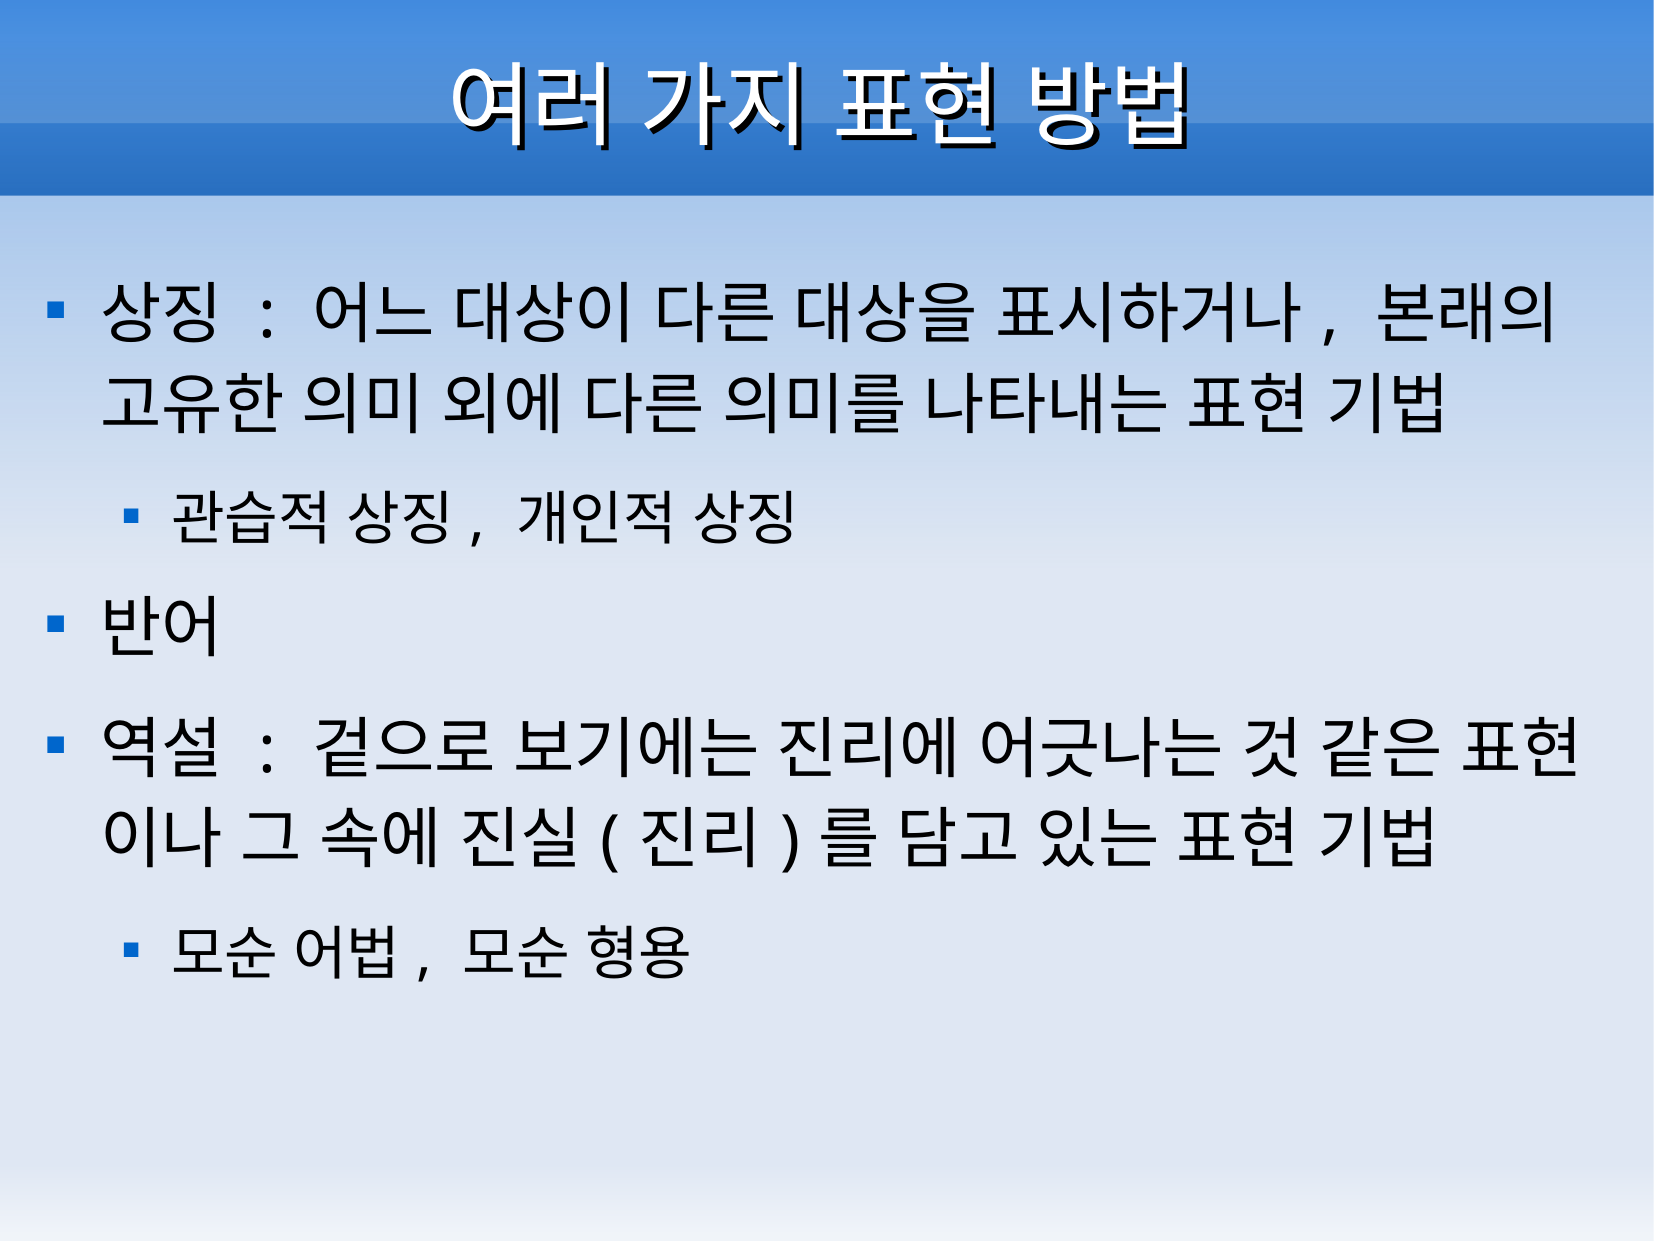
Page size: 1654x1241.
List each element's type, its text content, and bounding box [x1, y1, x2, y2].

title 여러 가지 표현 방법 [76, 7, 1565, 200]
picture [0, 0, 1654, 1241]
list 상징 : 어느 대상이 다른 대상을 표시하거나, 본래의 고유한 의미 외에 다른 의미를 나타내는 표현 기법 관습적 상징, 개인적 상징 반어 역설 : 겉으로 보기에는 진리에 어긋나는 것 같은 표현이나 그 속에 진실(진리)를 담고 있는 표현 기법 모순 어법, 모순 형용 [29, 266, 1625, 1071]
